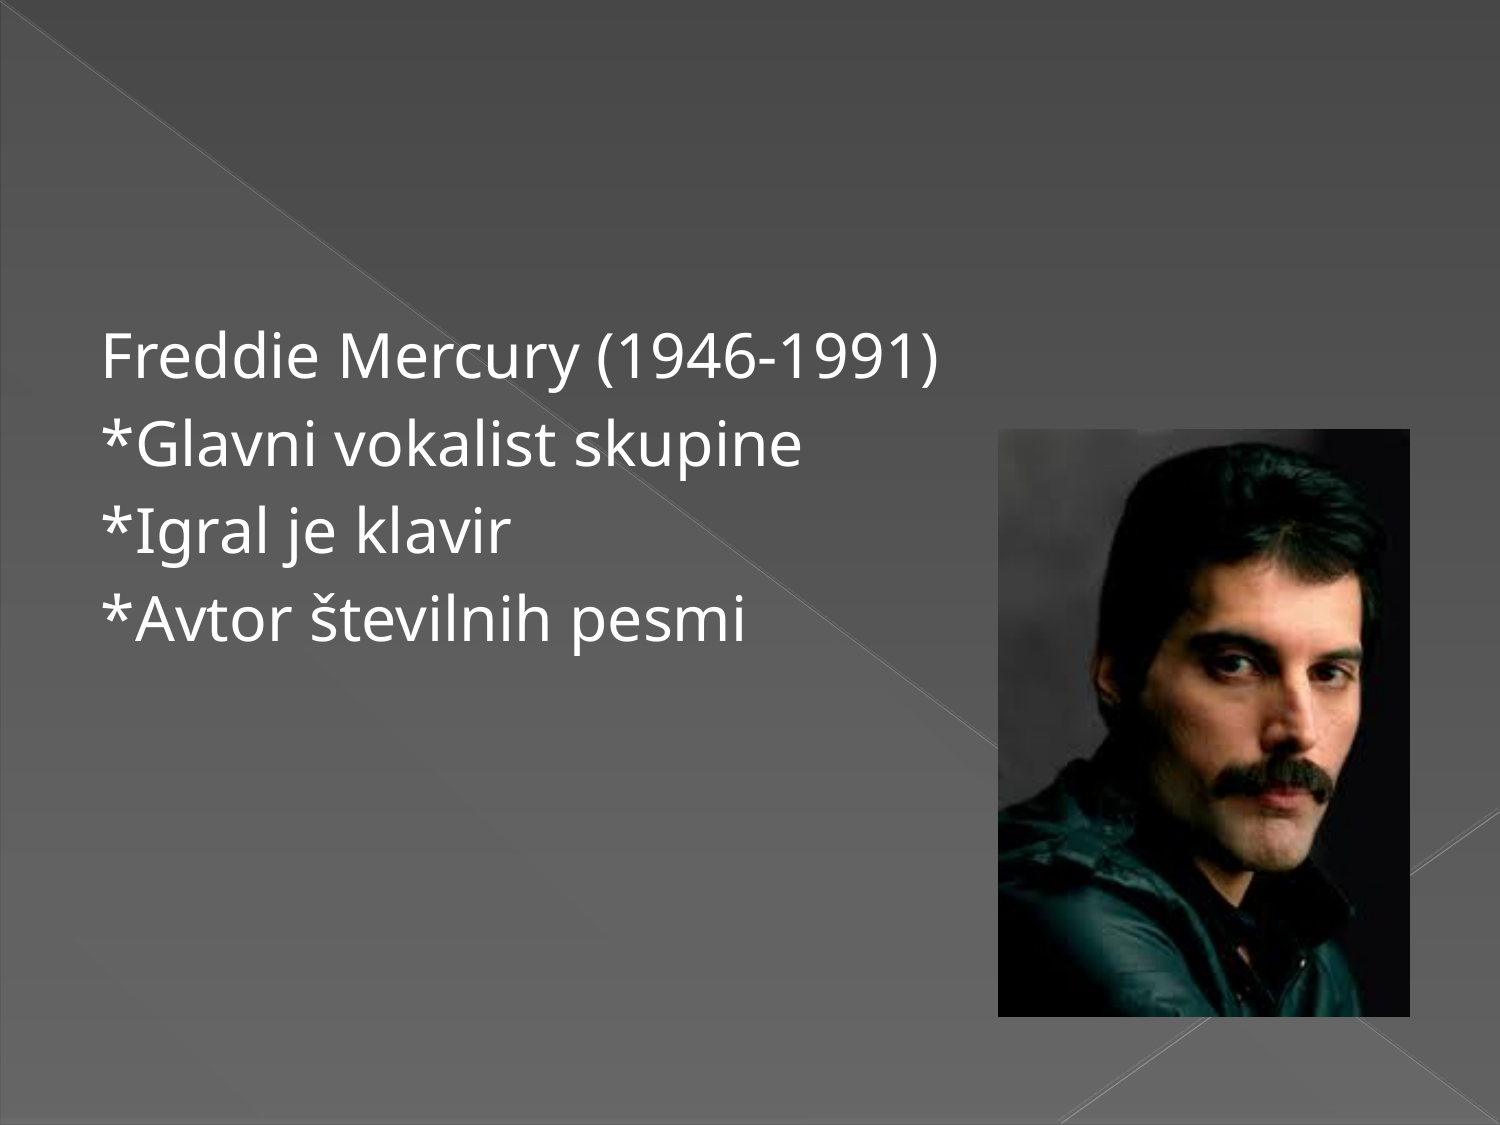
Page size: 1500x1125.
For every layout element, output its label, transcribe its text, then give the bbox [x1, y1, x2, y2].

list Freddie Mercury (1946-1991) *Glavni vokalist skupine *Igral je klavir *Avtor številnih pesmi [75, 308, 1425, 1059]
picture [998, 429, 1410, 1017]
